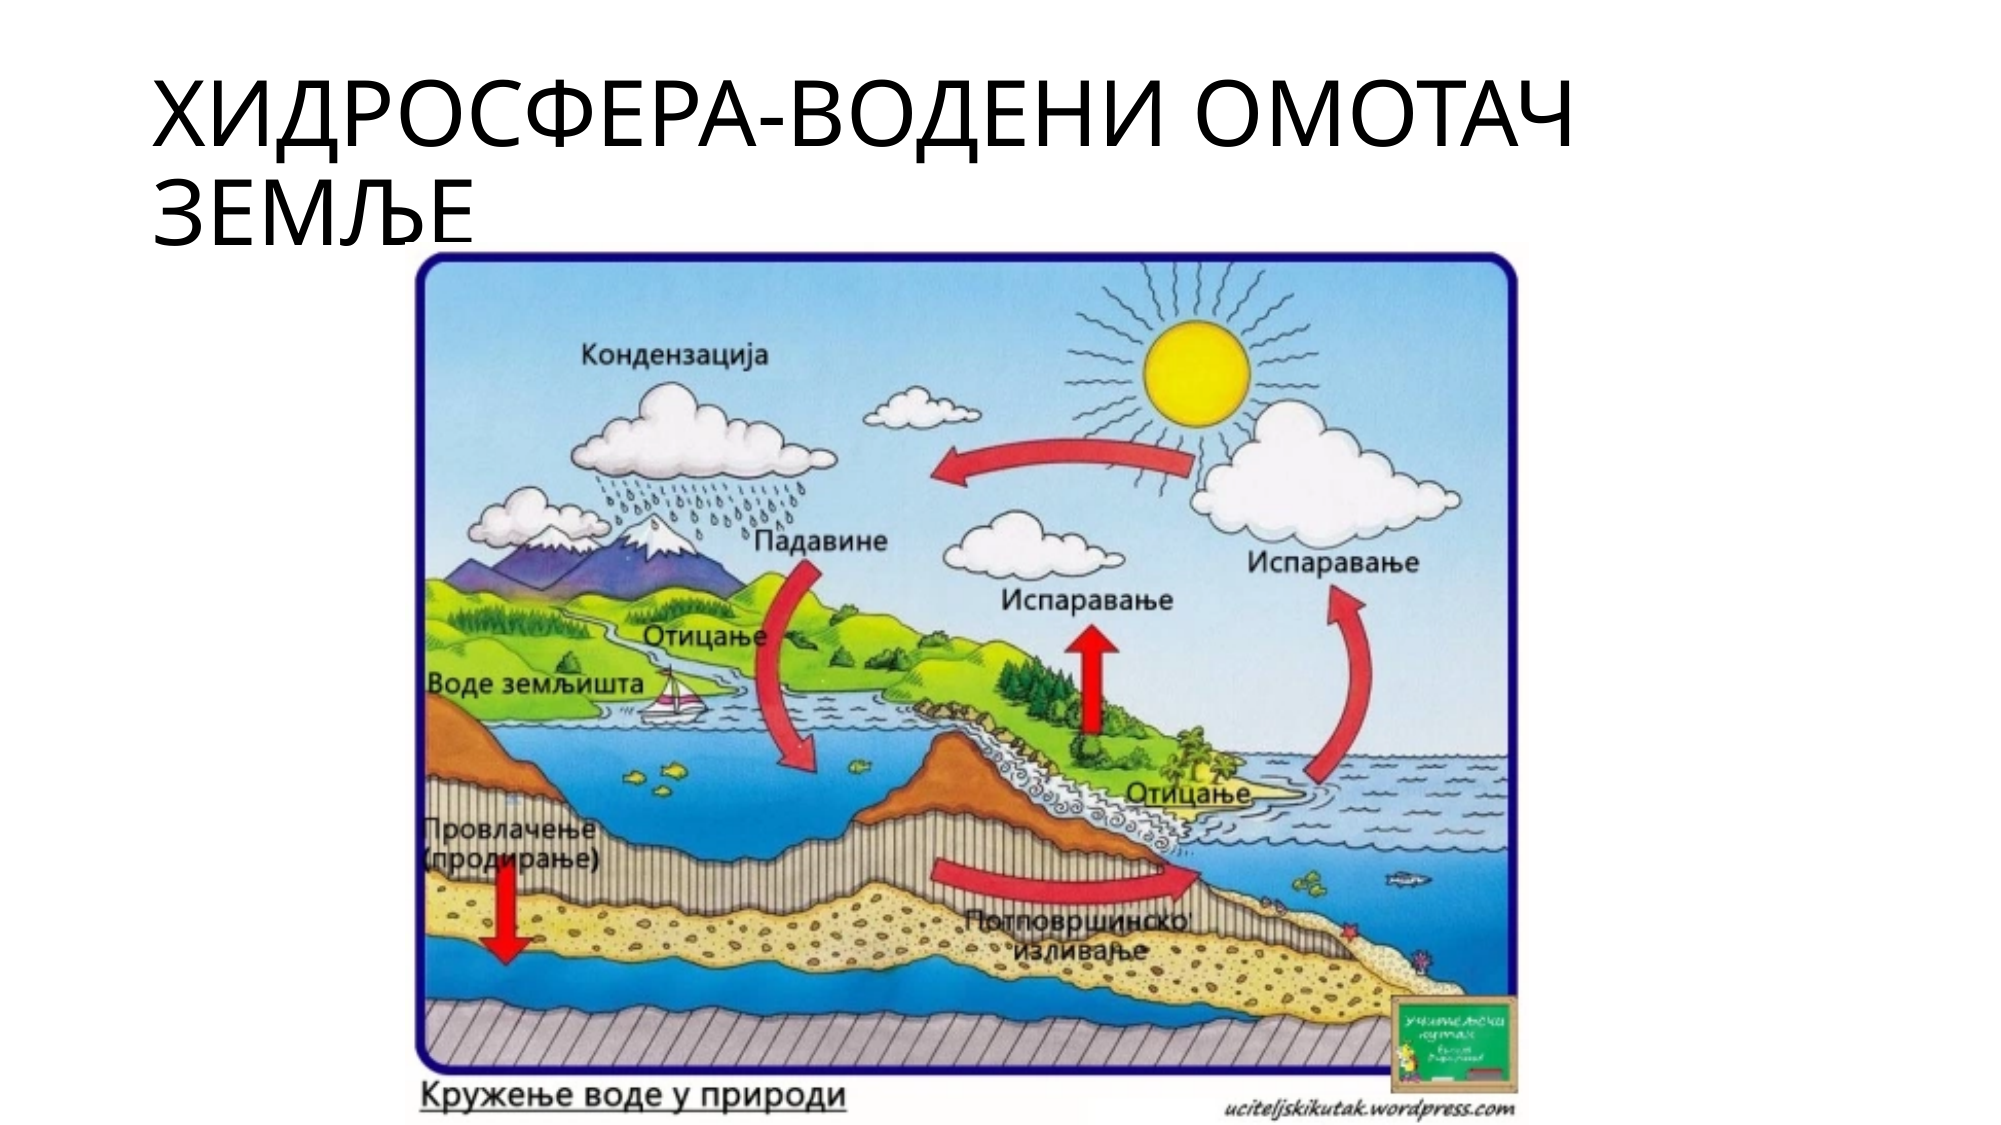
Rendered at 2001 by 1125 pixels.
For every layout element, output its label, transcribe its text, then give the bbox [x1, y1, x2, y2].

title ХИДРОСФЕРА-ВОДЕНИ ОМОТАЧ ЗЕМЉЕ [137, 59, 1863, 278]
picture [405, 242, 1529, 1125]
